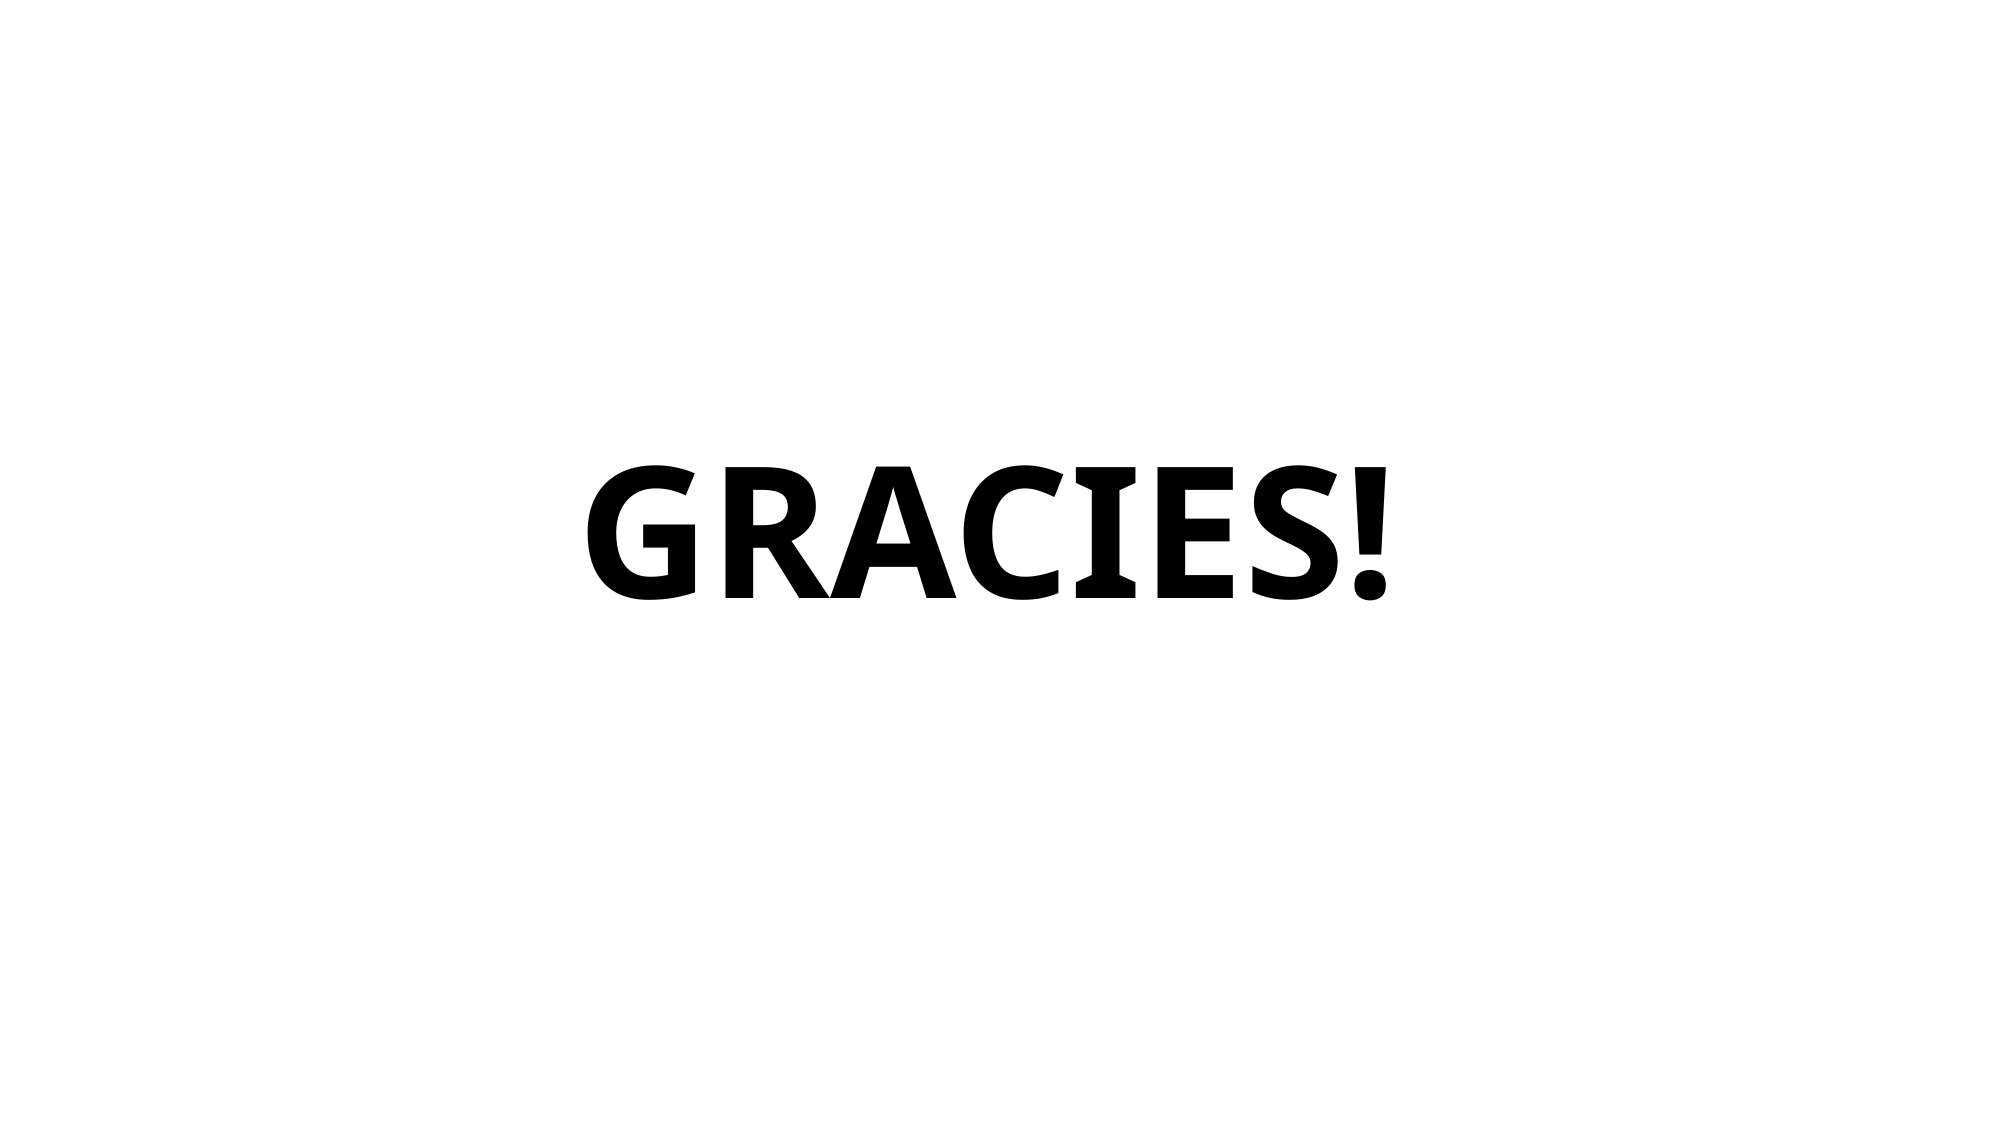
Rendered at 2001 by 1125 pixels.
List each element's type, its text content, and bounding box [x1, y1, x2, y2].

text_box GRACIES! [562, 407, 1778, 643]
